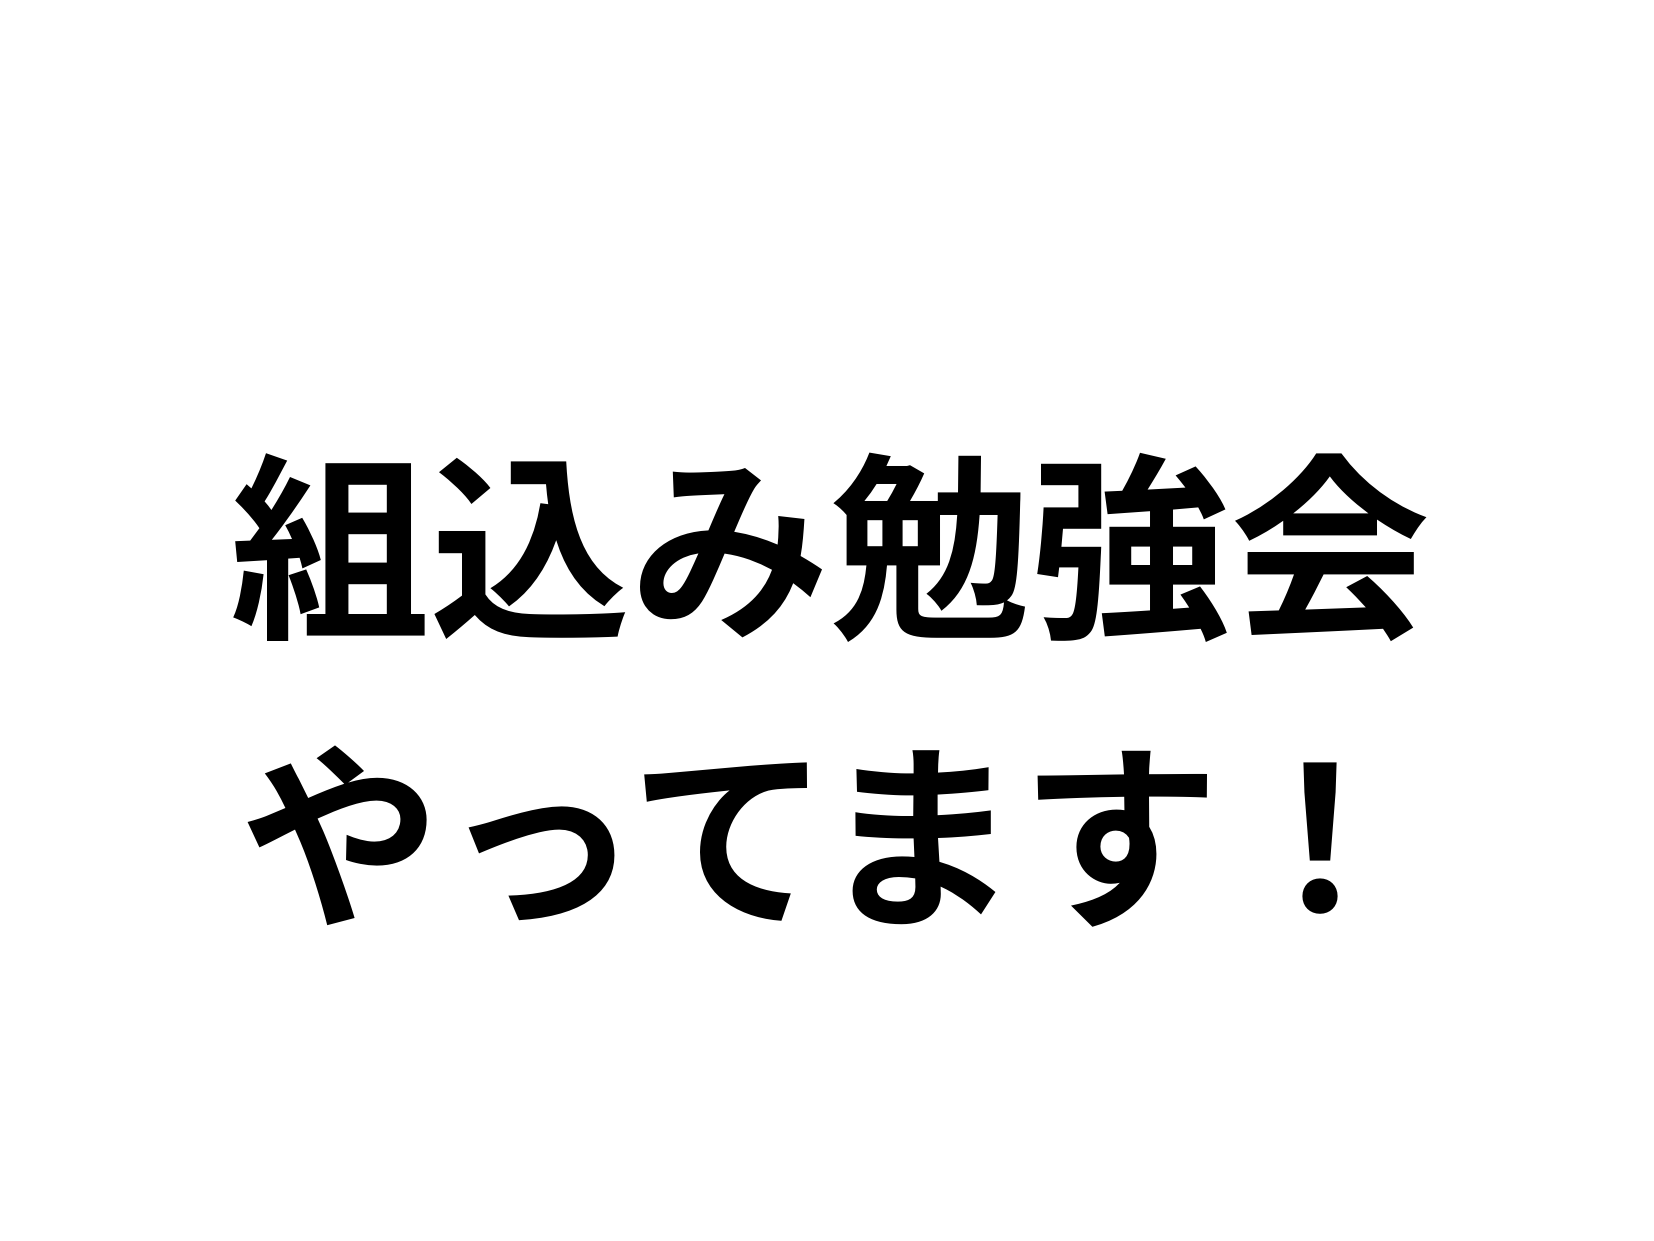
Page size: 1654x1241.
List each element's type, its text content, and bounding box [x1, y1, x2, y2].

text_box 組込み勉強会 やってます！ [215, 383, 1518, 830]
